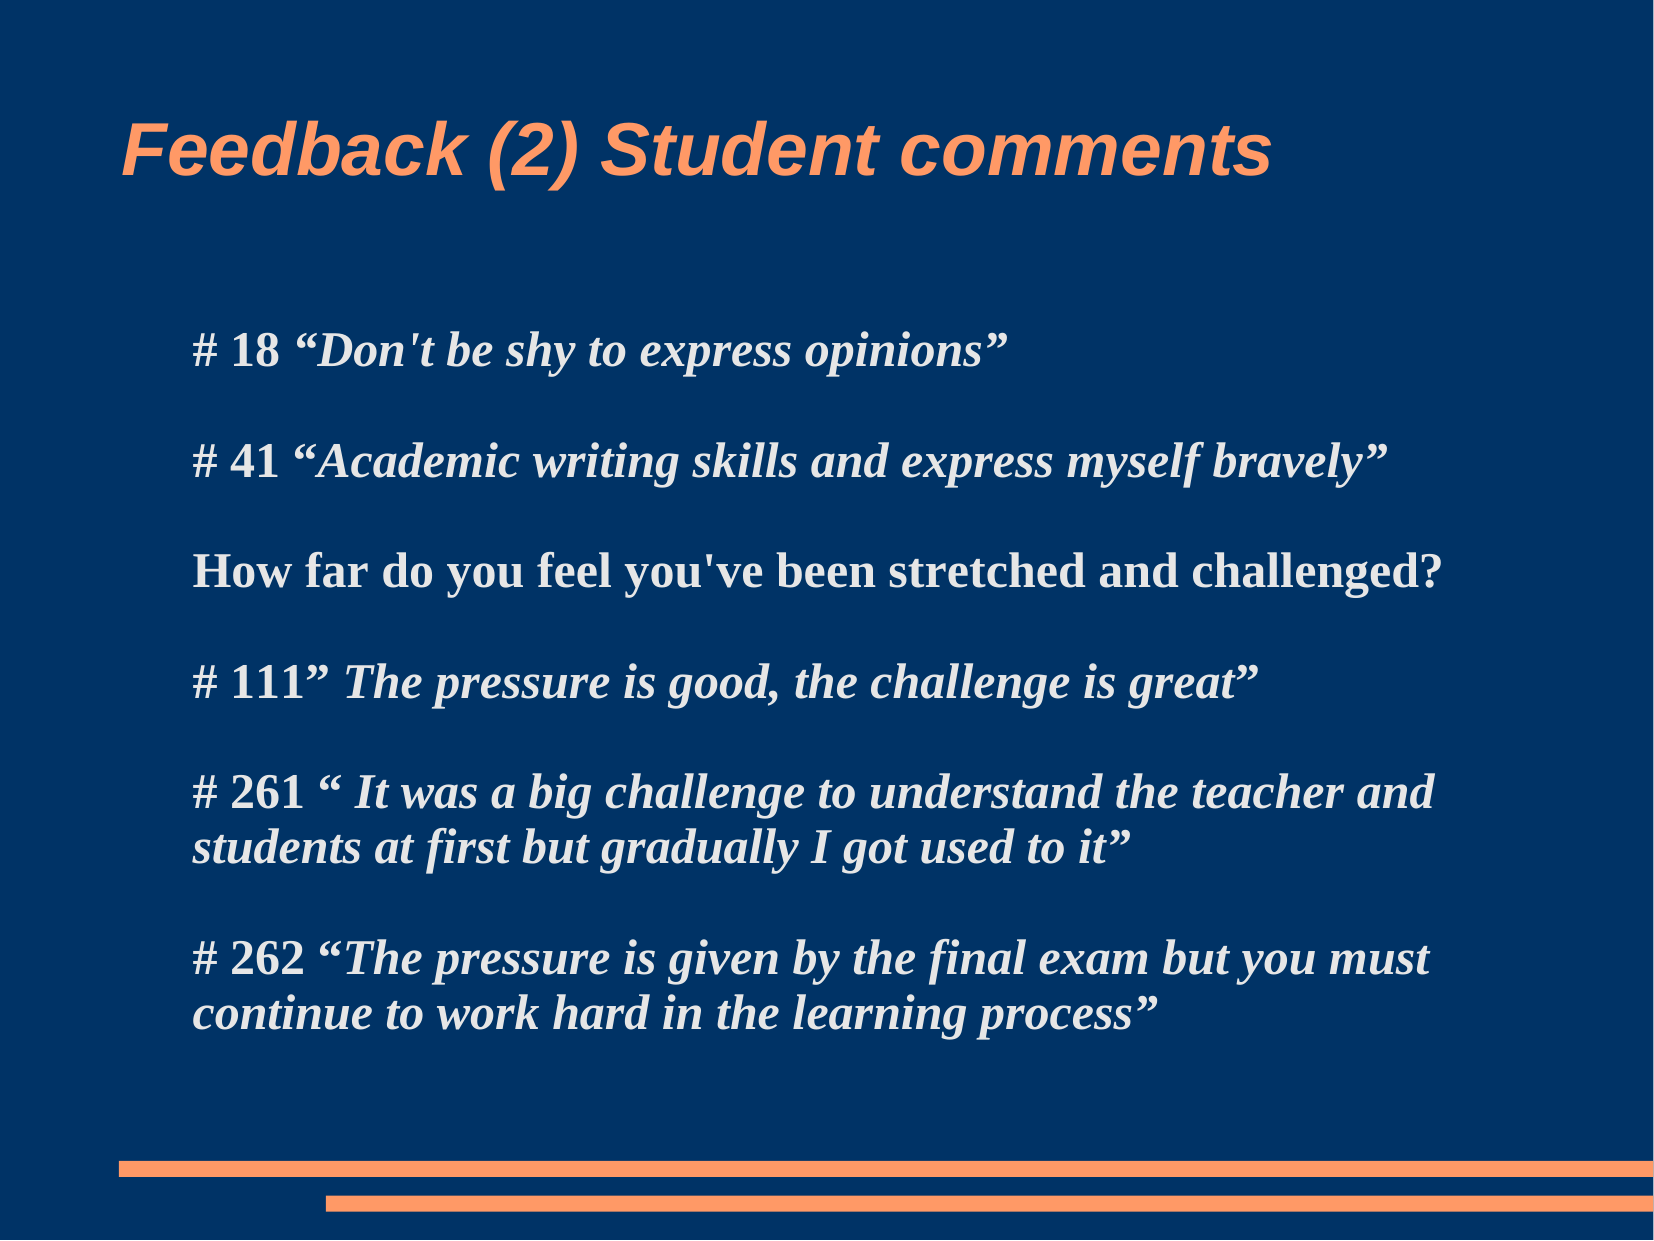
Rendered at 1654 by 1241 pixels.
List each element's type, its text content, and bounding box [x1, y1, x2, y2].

list # 18 “Don't be shy to express opinions” # 41 “Academic writing skills and express myself bravely” How far do you feel you've been stretched and challenged? # 111” The pressure is good, the challenge is great” # 261 “ It was a big challenge to understand the teacher and students at first but gradually I got used to it” # 262 “The pressure is given by the final exam but you must continue to work hard in the learning process” [121, 322, 1561, 1241]
title Feedback (2) Student comments [121, 46, 1534, 254]
